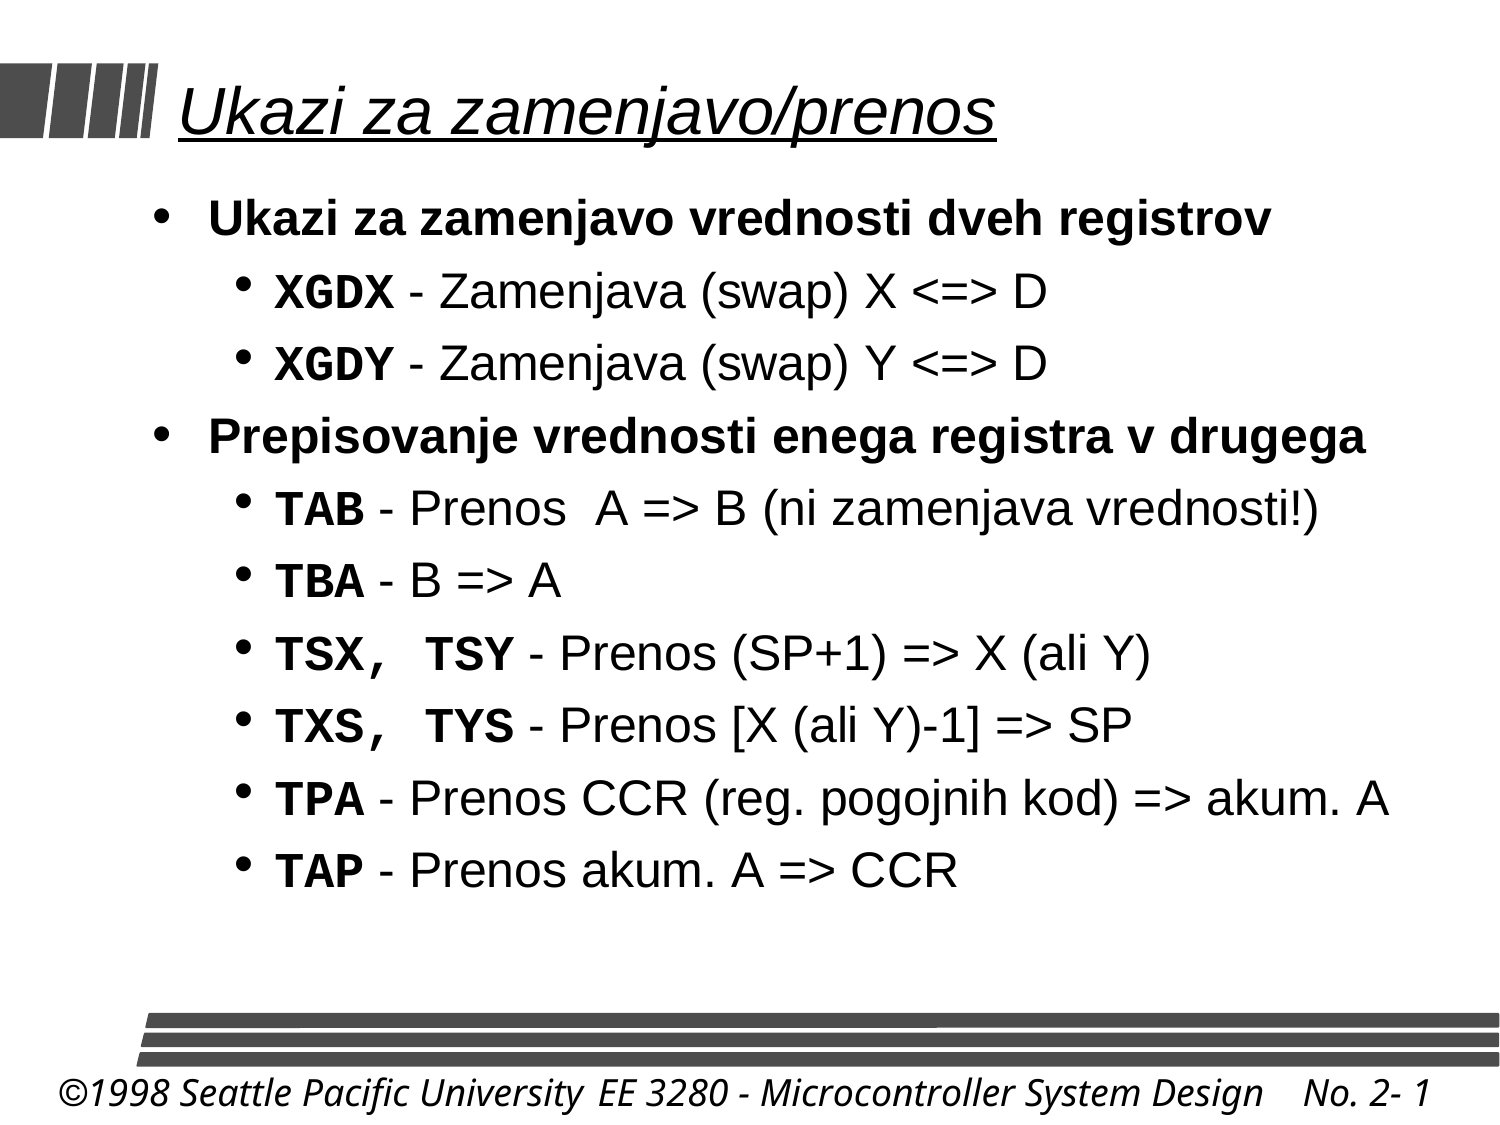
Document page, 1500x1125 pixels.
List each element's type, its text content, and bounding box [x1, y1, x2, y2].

list Ukazi za zamenjavo vrednosti dveh registrov XGDX - Zamenjava (swap) X <=> D XGDY - Zamenjava (swap) Y <=> D Prepisovanje vrednosti enega registra v drugega TAB - Prenos A => B (ni zamenjava vrednosti!) TBA - B => A TSX, TSY - Prenos (SP+1) => X (ali Y) TXS, TYS - Prenos [X (ali Y)-1] => SP TPA - Prenos CCR (reg. pogojnih kod) => akum. A TAP - Prenos akum. A => CCR [137, 178, 1486, 976]
title Ukazi za zamenjavo/prenos [162, 60, 1498, 156]
